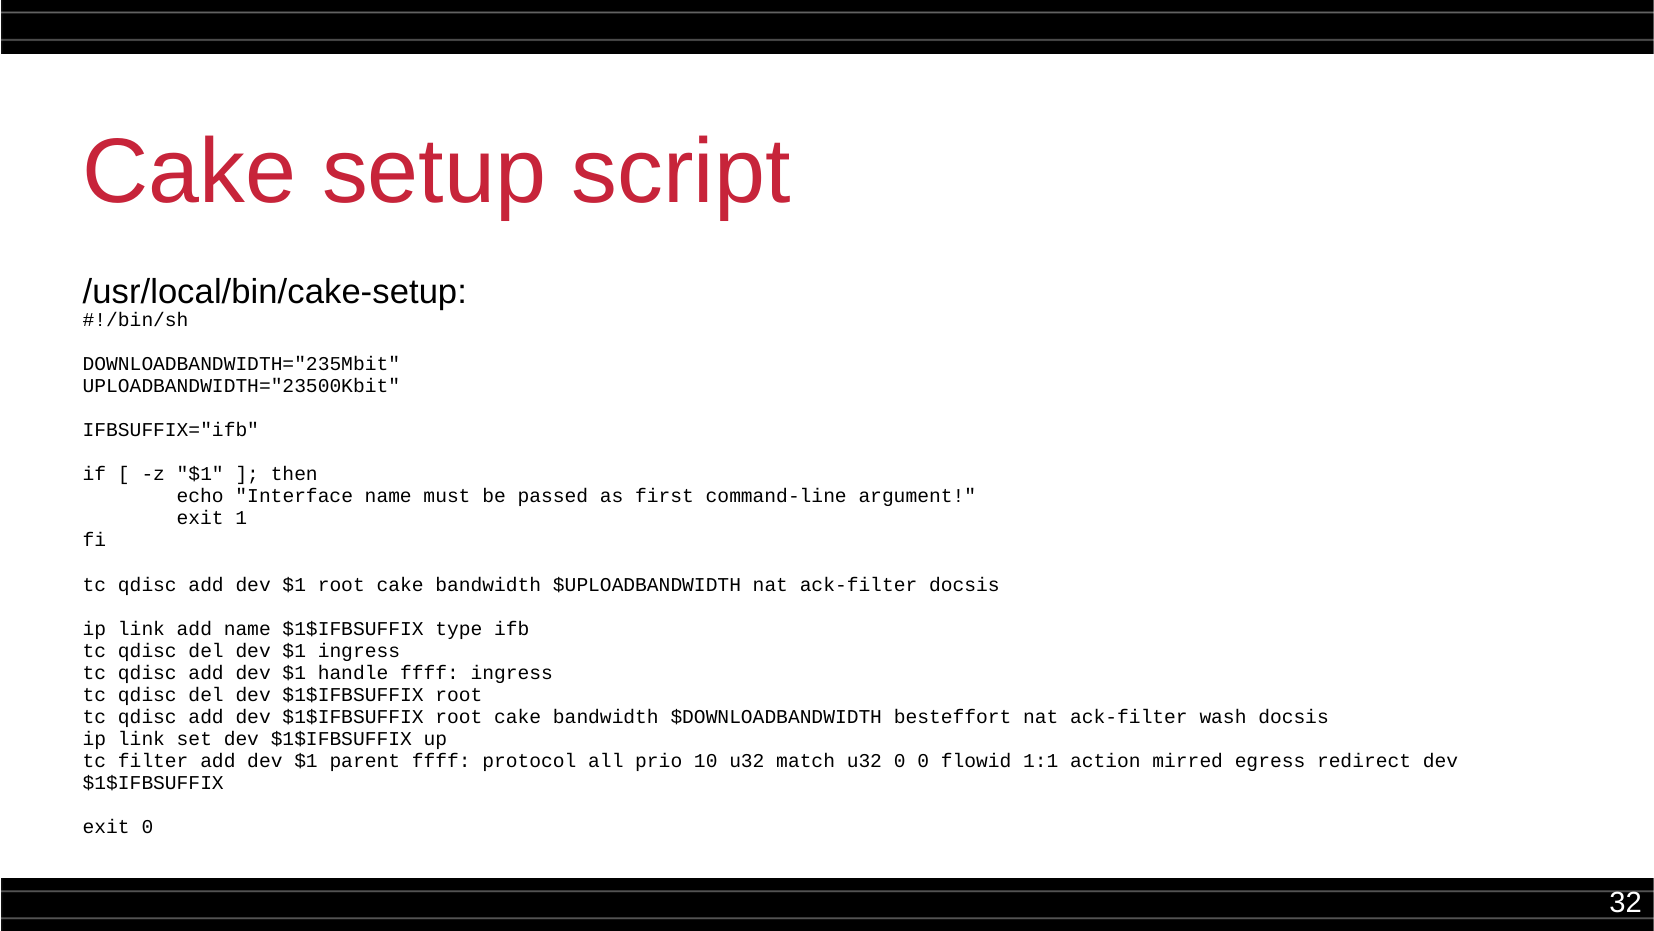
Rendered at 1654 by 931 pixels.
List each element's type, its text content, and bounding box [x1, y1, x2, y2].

picture [1, 0, 1654, 54]
title Cake setup script [82, 92, 1571, 249]
list /usr/local/bin/cake-setup: #!/bin/sh DOWNLOADBANDWIDTH="235Mbit" UPLOADBANDWIDTH="23500Kbit" IFBSUFFIX="ifb" if [ -z "$1" ]; then echo "Interface name must be passed as first command-line argument!" exit 1 fi tc qdisc add dev $1 root cake bandwidth $UPLOADBANDWIDTH nat ack-filter docsis ip link add name $1$IFBSUFFIX type ifb tc qdisc del dev $1 ingress tc qdisc add dev $1 handle ffff: ingress tc qdisc del dev $1$IFBSUFFIX root tc qdisc add dev $1$IFBSUFFIX root cake bandwidth $DOWNLOADBANDWIDTH besteffort nat ack-filter wash docsis ip link set dev $1$IFBSUFFIX up tc filter add dev $1 parent ffff: protocol all prio 10 u32 match u32 0 0 flowid 1:1 action mirred egress redirect dev $1$IFBSUFFIX exit 0 [82, 271, 1571, 851]
picture [1, 878, 1654, 931]
